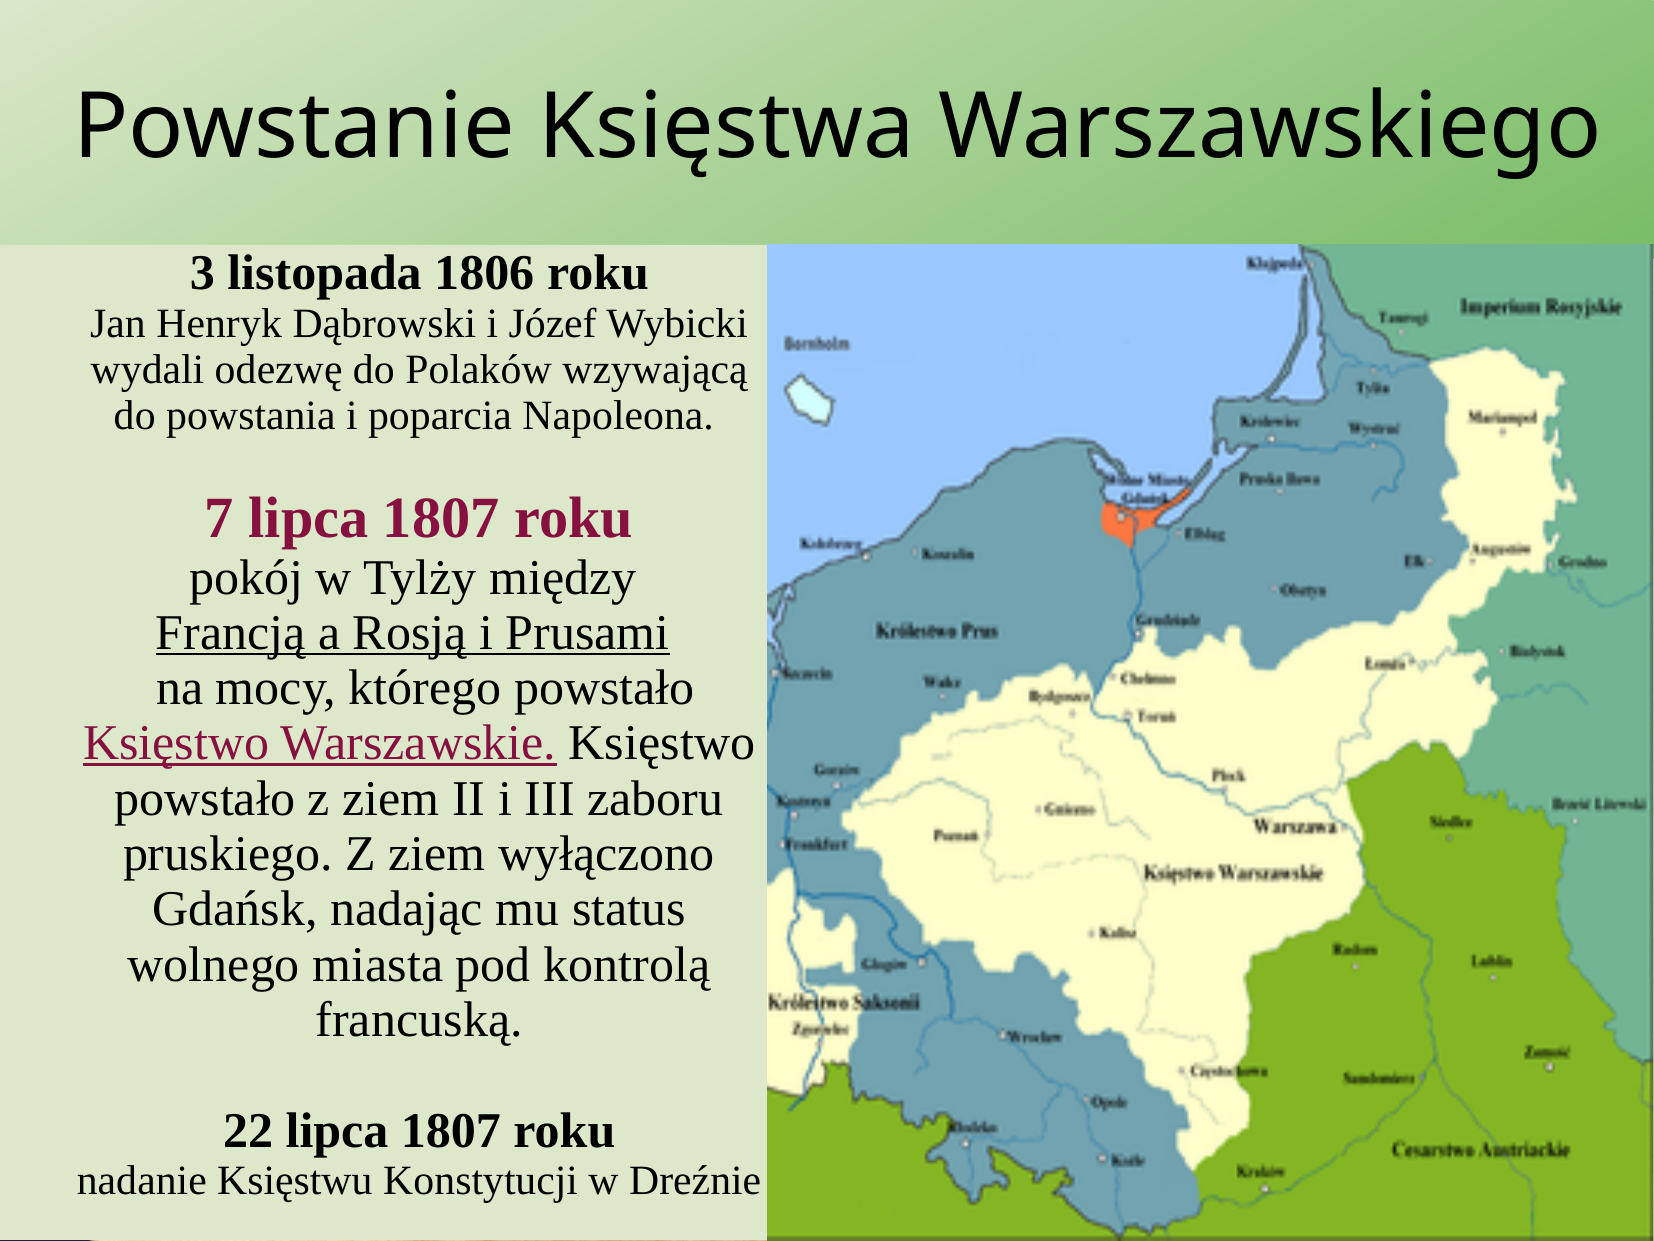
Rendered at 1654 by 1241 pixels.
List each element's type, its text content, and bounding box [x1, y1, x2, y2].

list 3 listopada 1806 roku Jan Henryk Dąbrowski i Józef Wybicki wydali odezwę do Polaków wzywającą do powstania i poparcia Napoleona. 7 lipca 1807 roku pokój w Tylży między Francją a Rosją i Prusami na mocy, którego powstało Księstwo Warszawskie. Księstwo powstało z ziem II i III zaboru pruskiego. Z ziem wyłączono Gdańsk, nadając mu status wolnego miasta pod kontrolą francuską. 22 lipca 1807 roku nadanie Księstwu Konstytucji w Dreźnie [0, 244, 767, 1241]
picture [767, 244, 1654, 1241]
title Powstanie Księstwa Warszawskiego [0, 0, 1654, 244]
